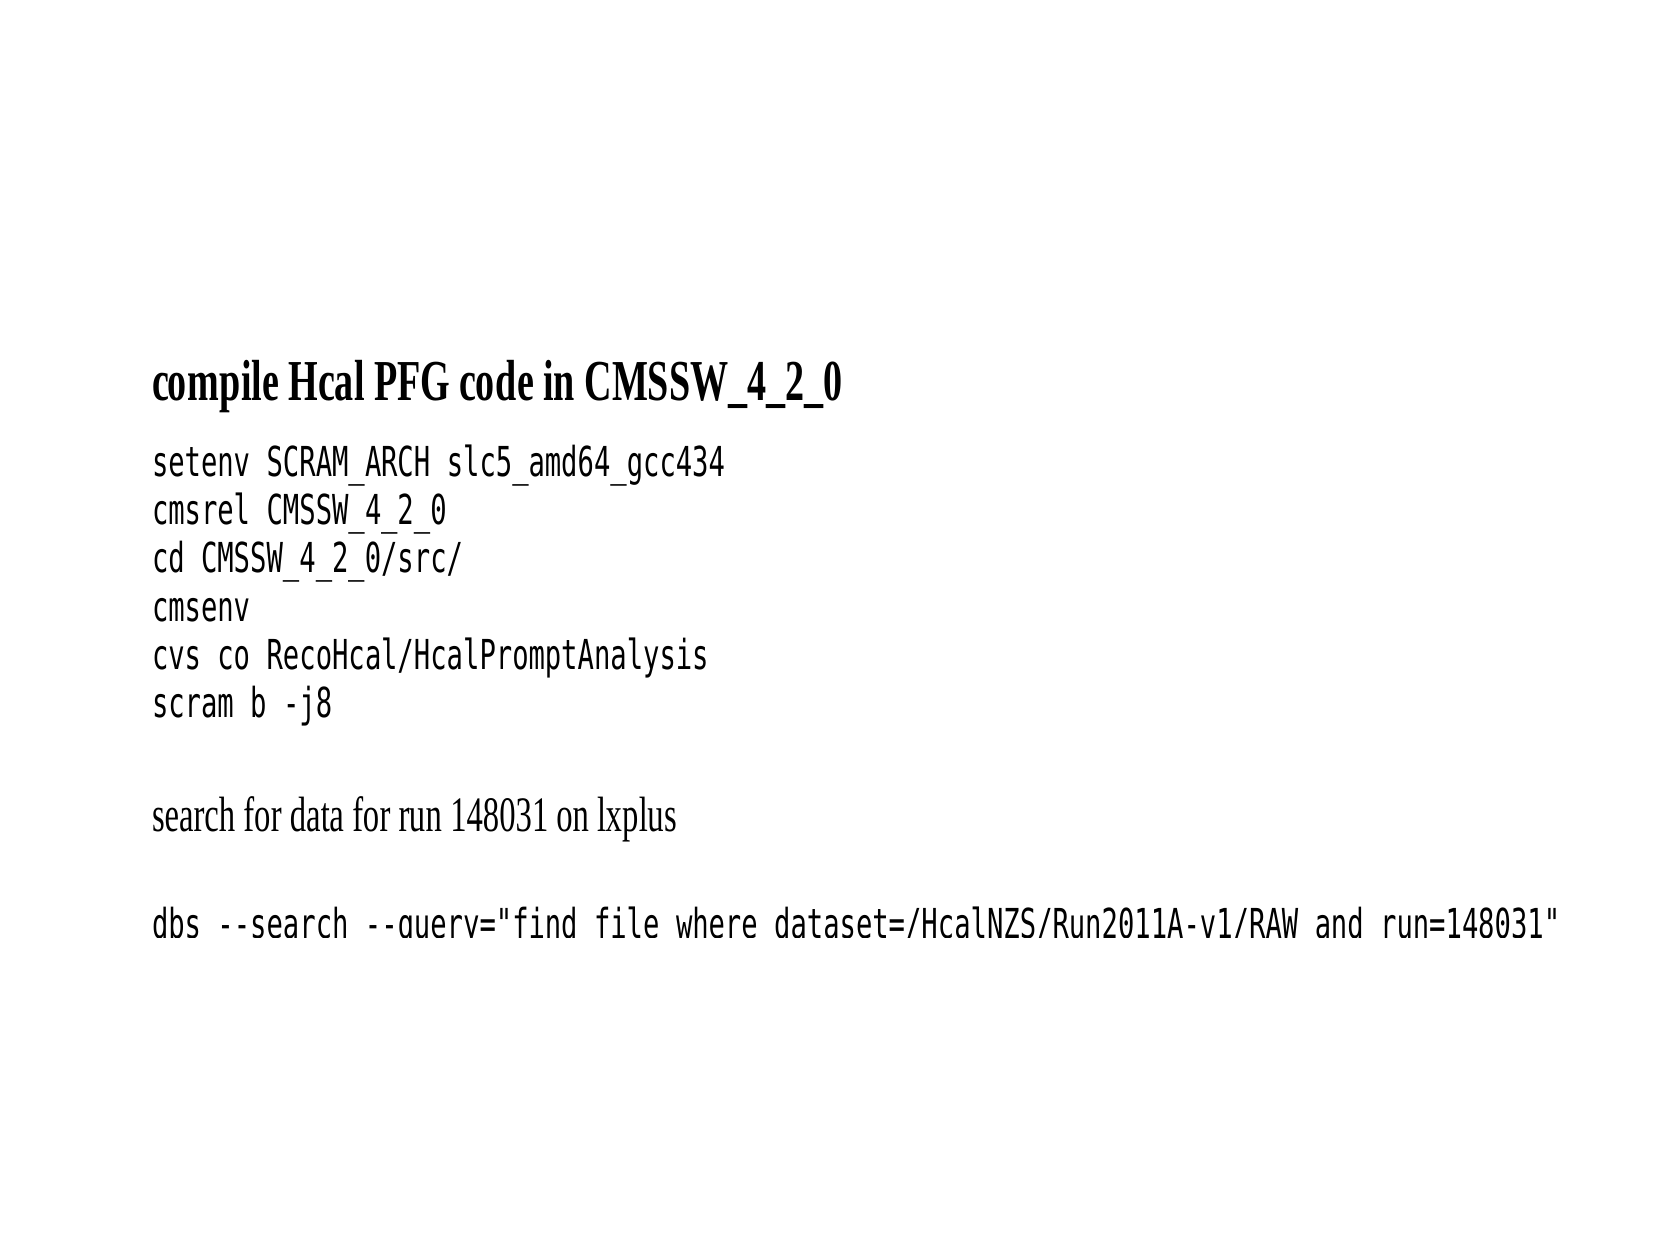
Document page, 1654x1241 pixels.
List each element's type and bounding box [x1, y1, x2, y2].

chart [150, 316, 1576, 1088]
